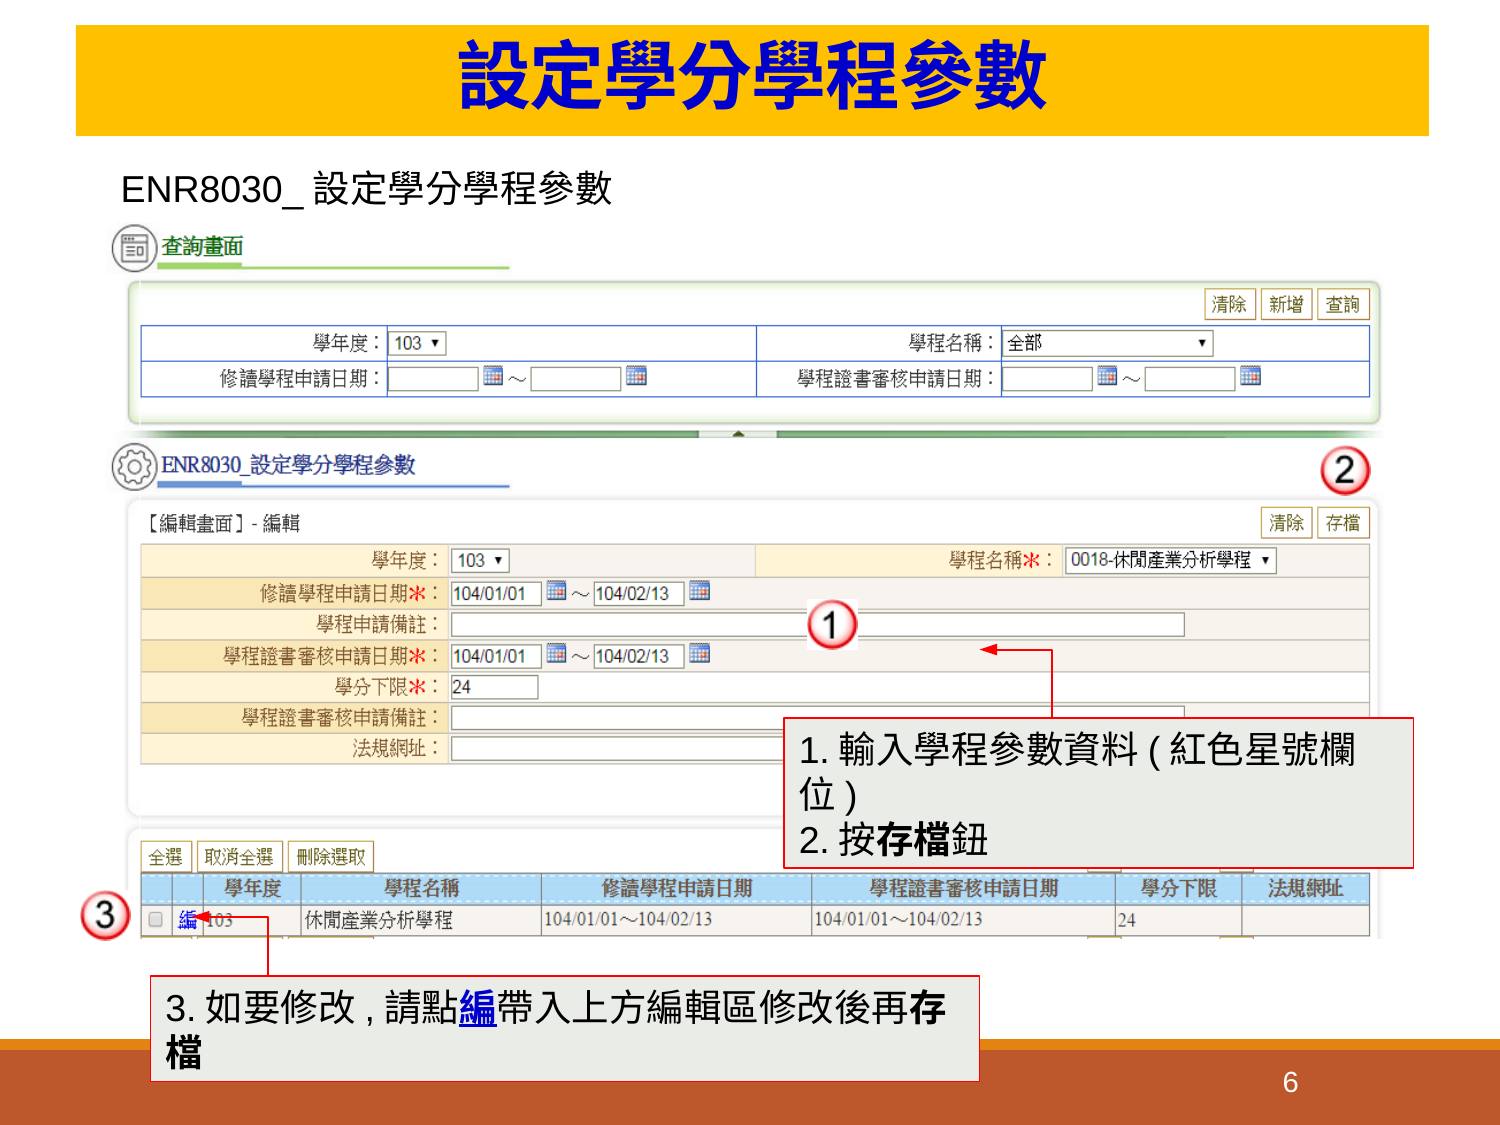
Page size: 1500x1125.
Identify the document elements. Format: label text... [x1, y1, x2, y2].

text_box 3.如要修改,請點編帶入上方編輯區修改後再存檔 [150, 976, 980, 1037]
text_box 5 [1267, 1050, 1429, 1111]
text_box 設定學分學程參數 [75, 25, 1429, 137]
text_box 1.輸入學程參數資料(紅色星號欄位) 2.按存檔鈕 [783, 718, 1414, 825]
picture [80, 222, 1384, 941]
text_box ENR8030_設定學分學程參數 [105, 157, 624, 218]
